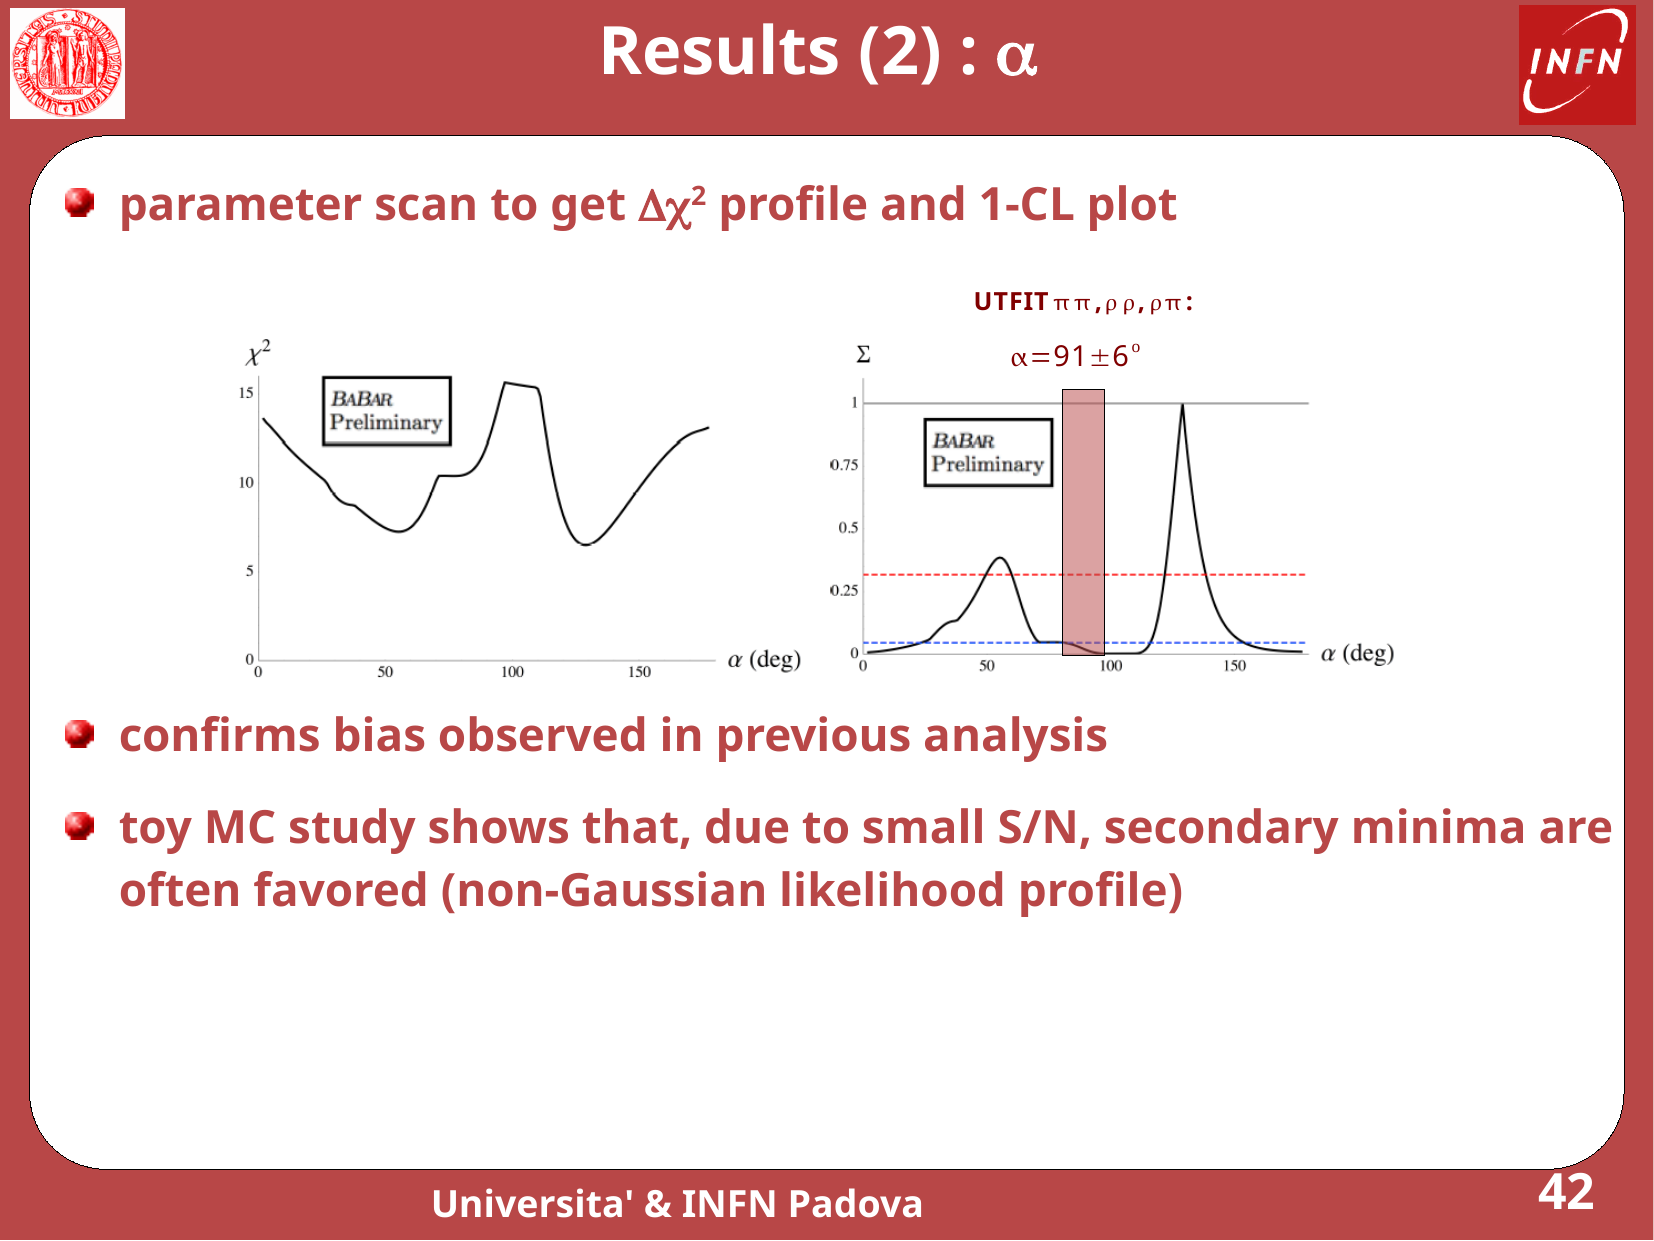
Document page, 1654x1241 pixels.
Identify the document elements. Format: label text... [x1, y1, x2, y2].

text_box [1062, 389, 1105, 656]
list parameter scan to get Dc2 profile and 1-CL plot [38, 171, 1625, 246]
chart [967, 286, 1199, 325]
list confirms bias observed in previous analysis toy MC study shows that, due to small S/N, secondary minima are often favored (non-Gaussian likelihood profile) [38, 702, 1625, 945]
title Results (2) : a [82, 0, 1571, 99]
chart [1003, 336, 1146, 376]
picture [226, 328, 1408, 696]
